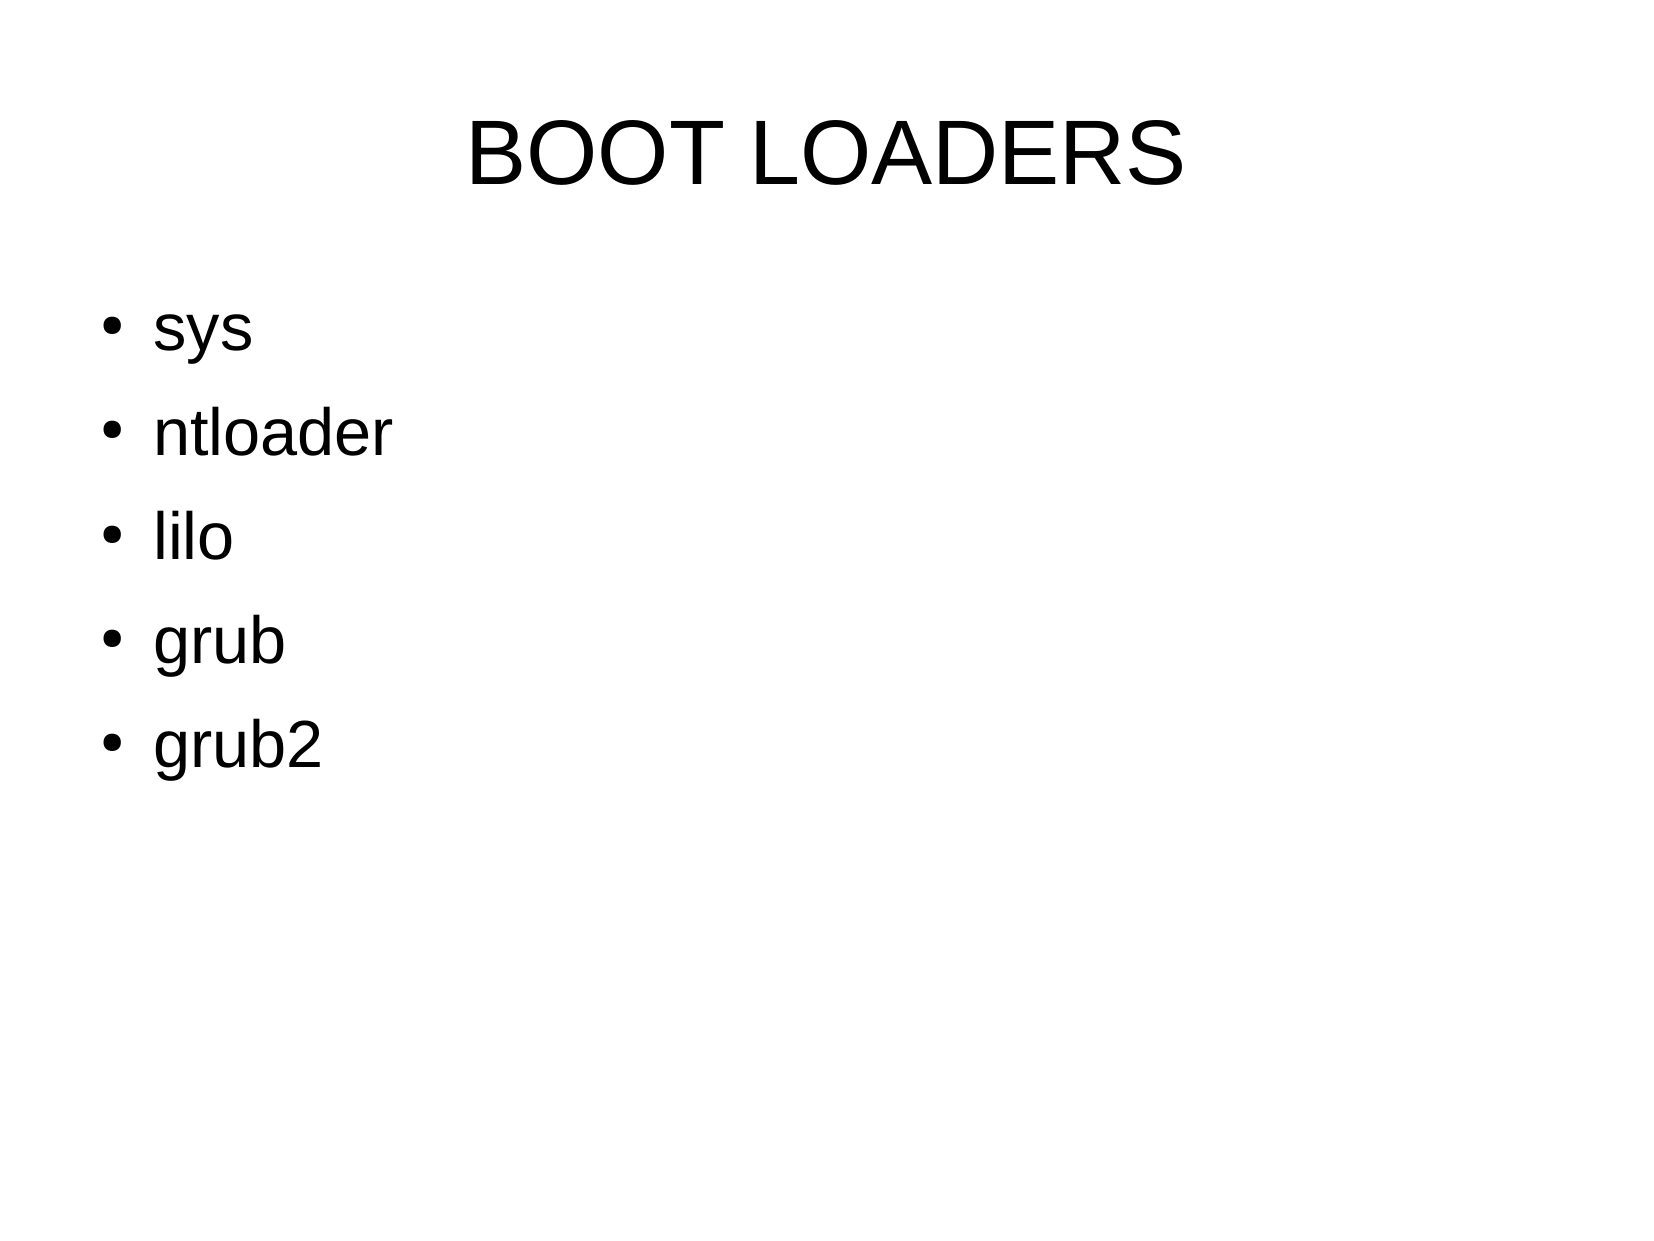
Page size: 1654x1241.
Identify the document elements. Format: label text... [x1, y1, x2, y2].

list sys ntloader lilo grub grub2 [82, 290, 1538, 1010]
title BOOT LOADERS [82, 49, 1571, 257]
